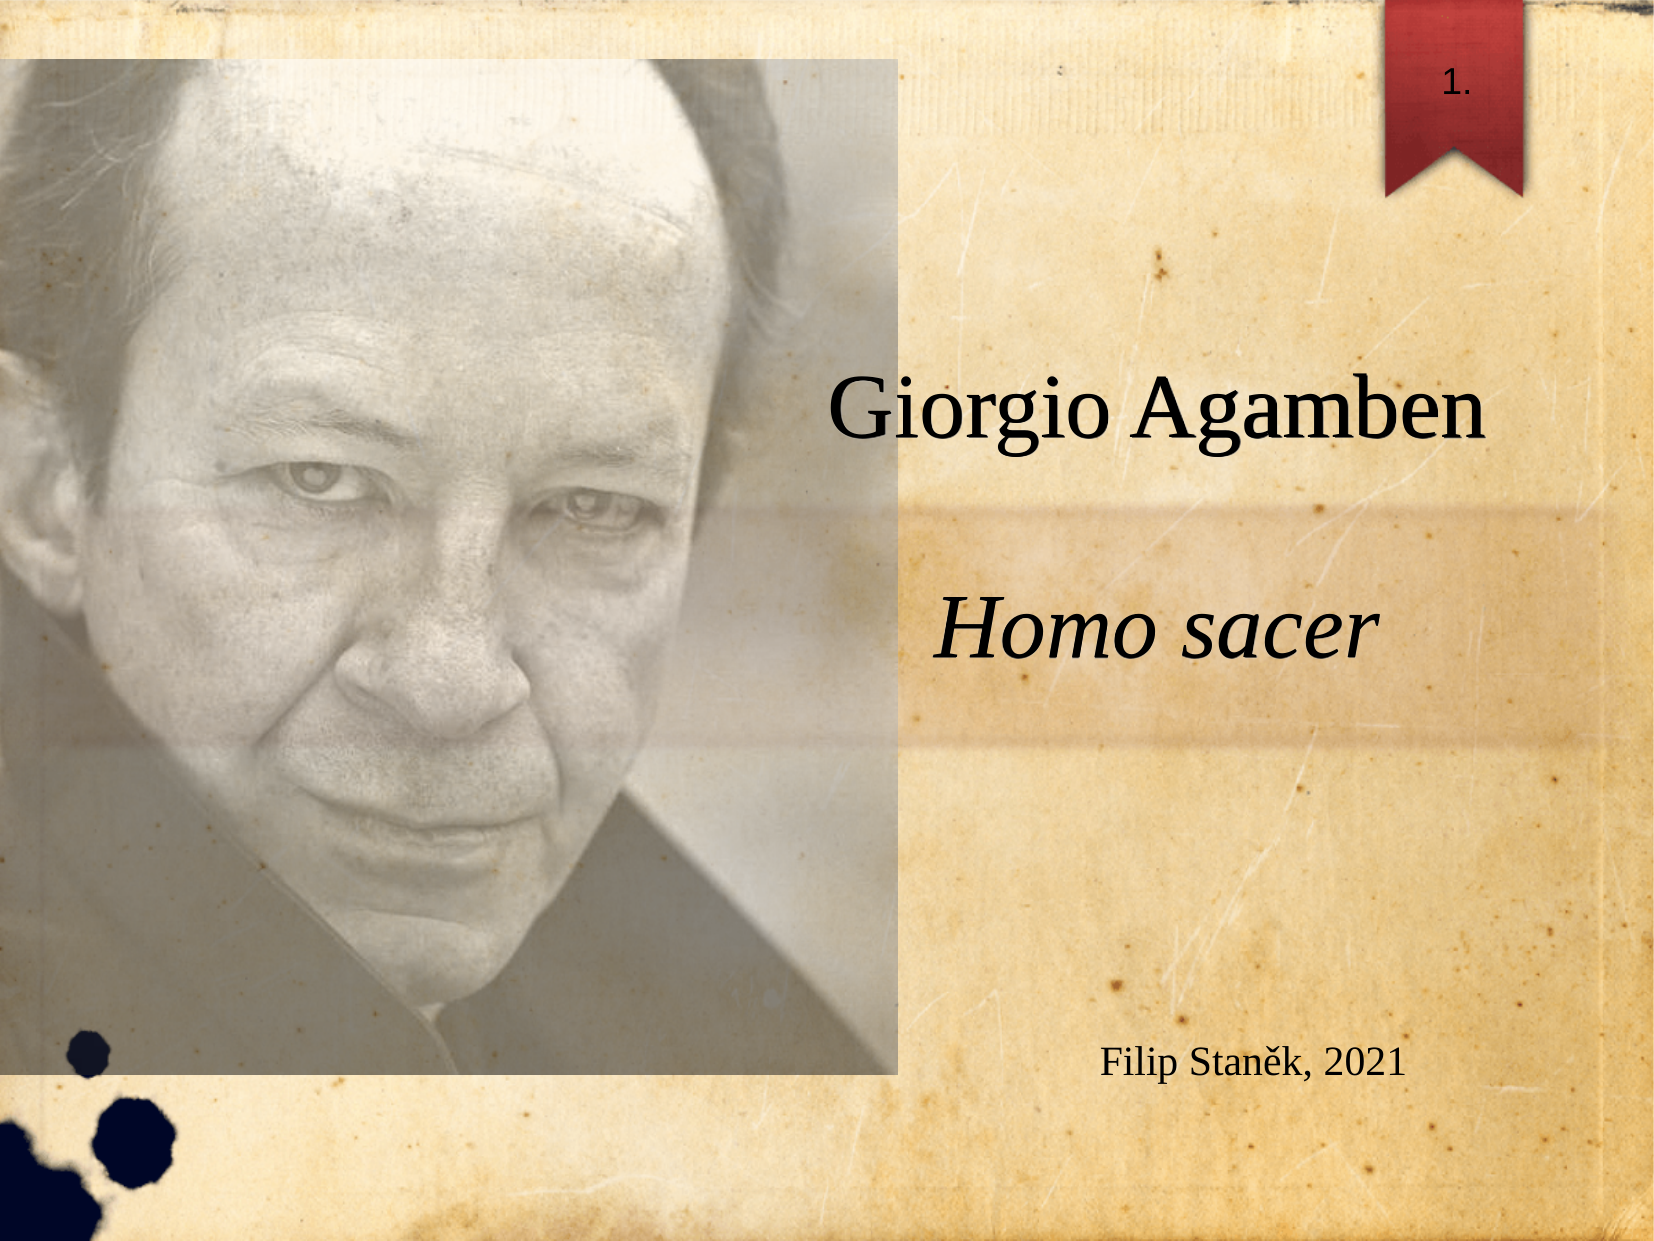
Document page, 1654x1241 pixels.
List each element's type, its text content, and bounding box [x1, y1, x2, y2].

list Filip Staněk, 2021 [1001, 1033, 1506, 1235]
title Giorgio Agamben Homo sacer [413, 295, 1654, 727]
text_box 1. [1426, 52, 1516, 110]
picture [0, 59, 898, 1075]
